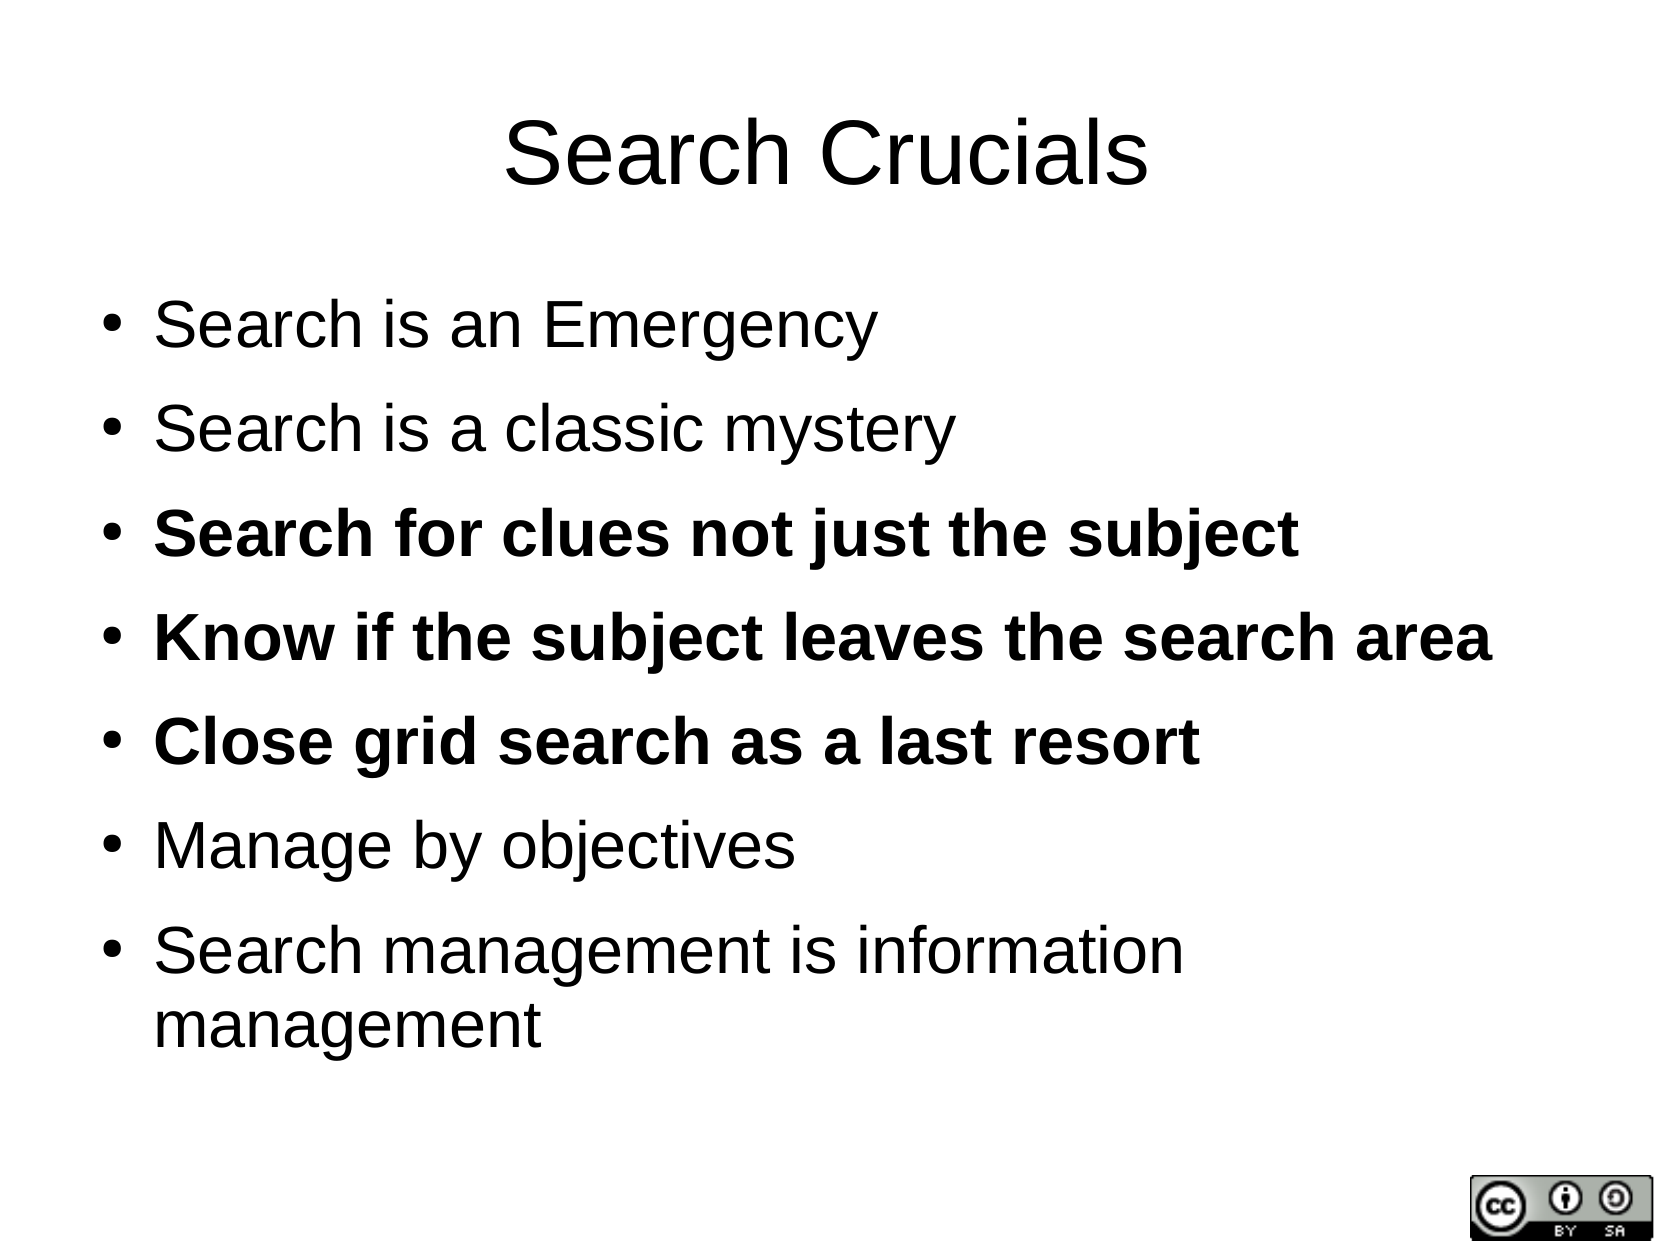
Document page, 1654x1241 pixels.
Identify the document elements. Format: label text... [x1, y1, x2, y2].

title Search Crucials [82, 49, 1571, 257]
list Search is an Emergency Search is a classic mystery Search for clues not just the subject Know if the subject leaves the search area Close grid search as a last resort Manage by objectives Search management is information management [82, 286, 1571, 1172]
picture [1470, 1175, 1654, 1241]
